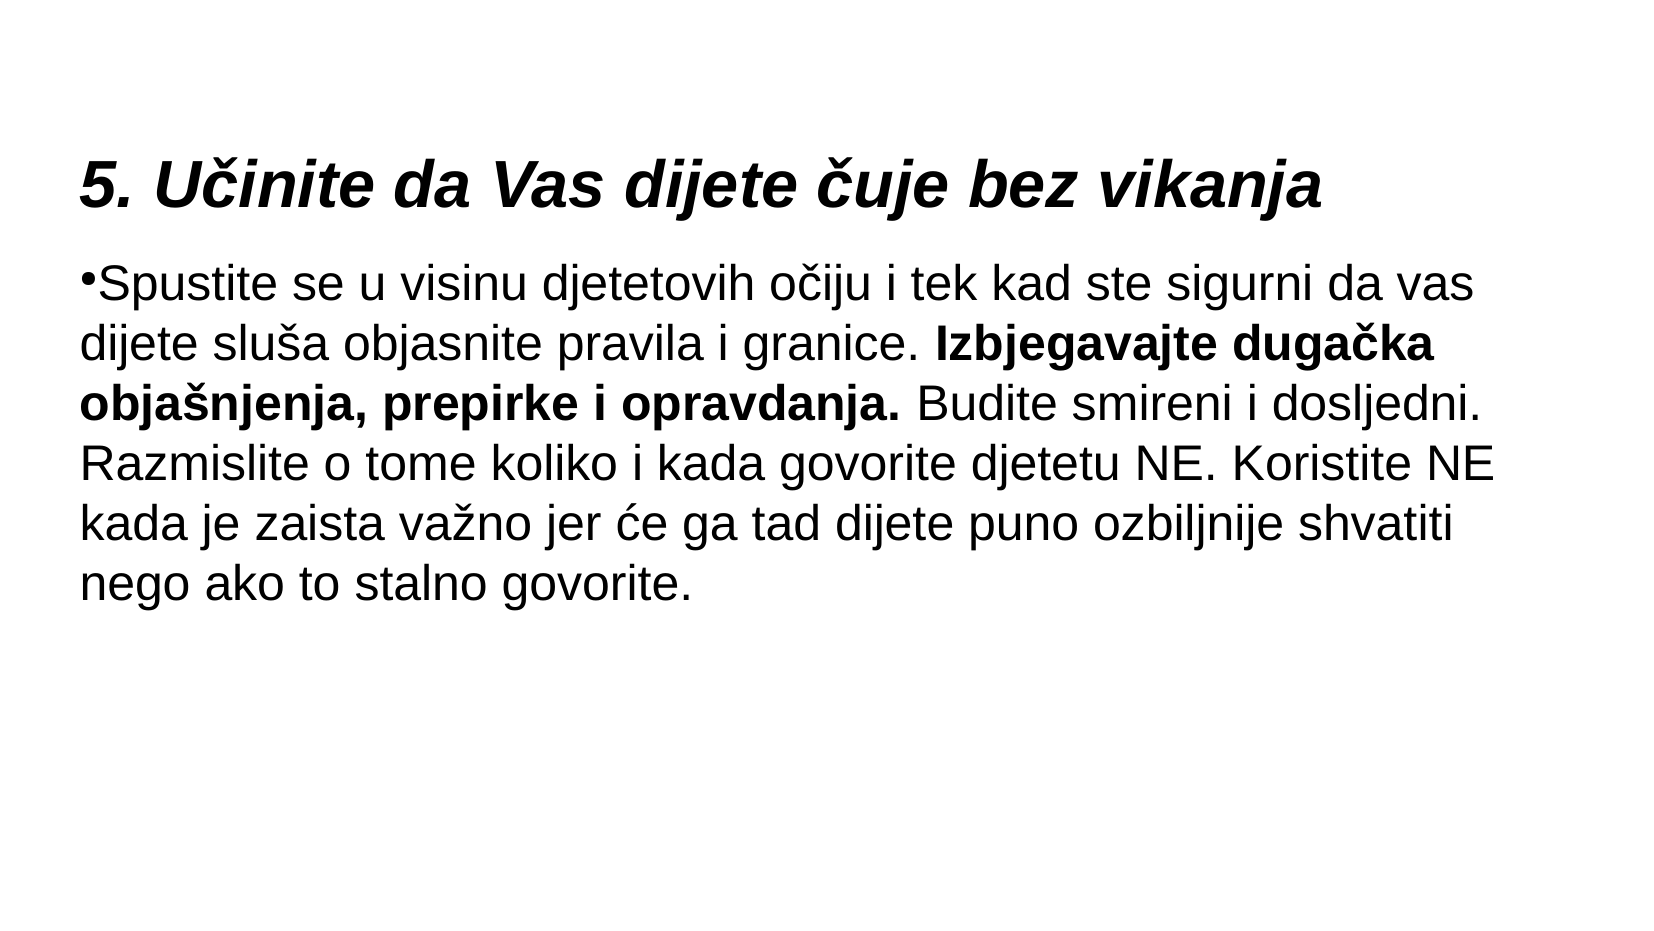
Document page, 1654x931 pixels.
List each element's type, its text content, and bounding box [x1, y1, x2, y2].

list 5. Učinite da Vas dijete čuje bez vikanja Spustite se u visinu djetetovih očiju i tek kad ste sigurni da vas dijete sluša objasnite pravila i granice. Izbjegavajte dugačka objašnjenja, prepirke i opravdanja. Budite smireni i dosljedni. Razmislite o tome koliko i kada govorite djetetu NE. Koristite NE kada je zaista važno jer će ga tad dijete puno ozbiljnije shvatiti nego ako to stalno govorite. [79, 140, 1571, 758]
